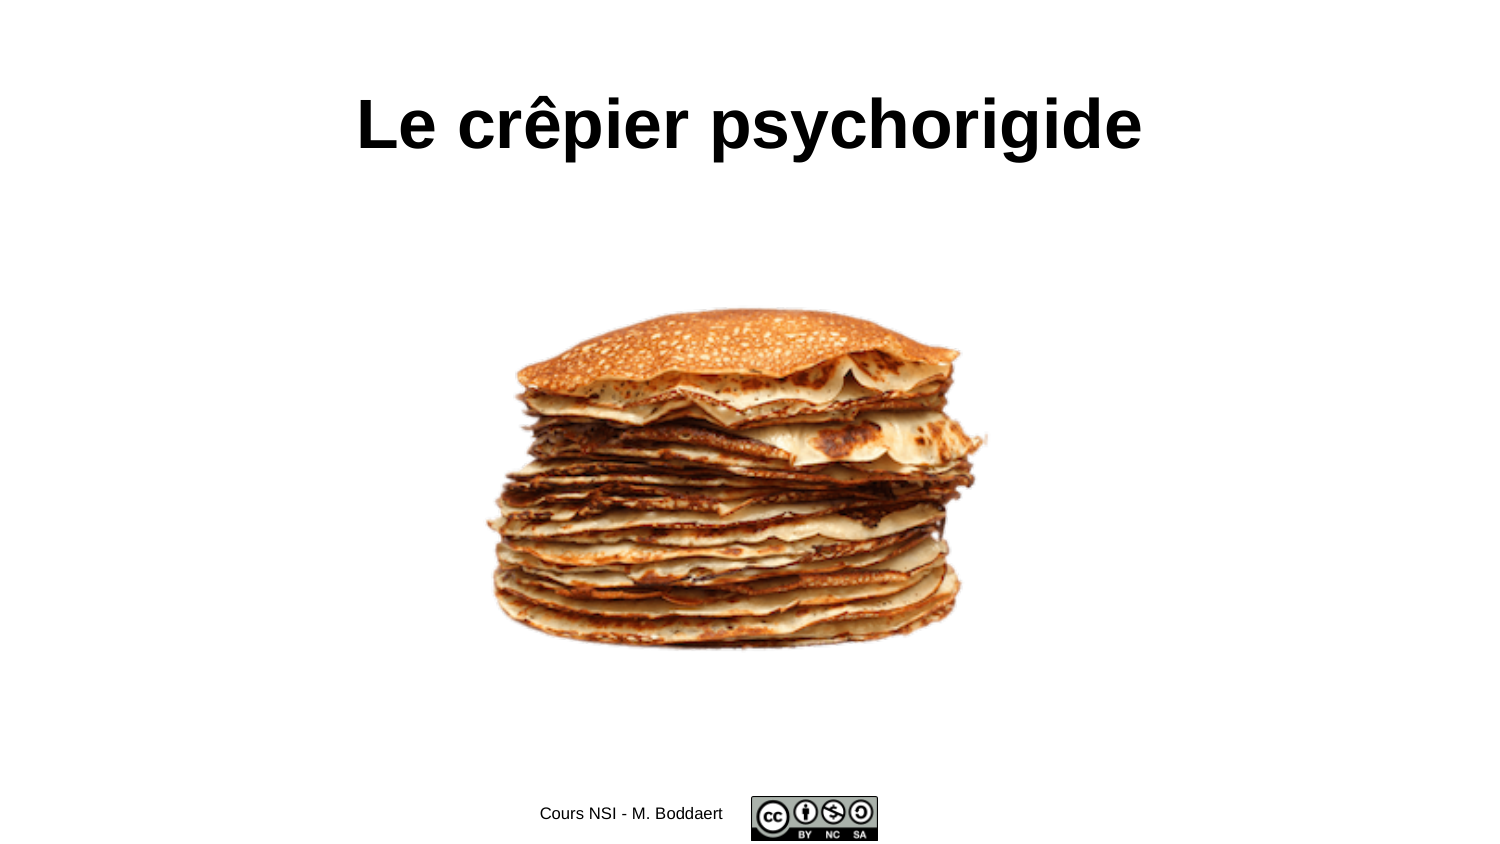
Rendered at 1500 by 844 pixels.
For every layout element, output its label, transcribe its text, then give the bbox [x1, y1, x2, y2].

picture [751, 796, 878, 841]
picture [425, 210, 1046, 766]
title Le crêpier psychorigide [51, 63, 1449, 178]
